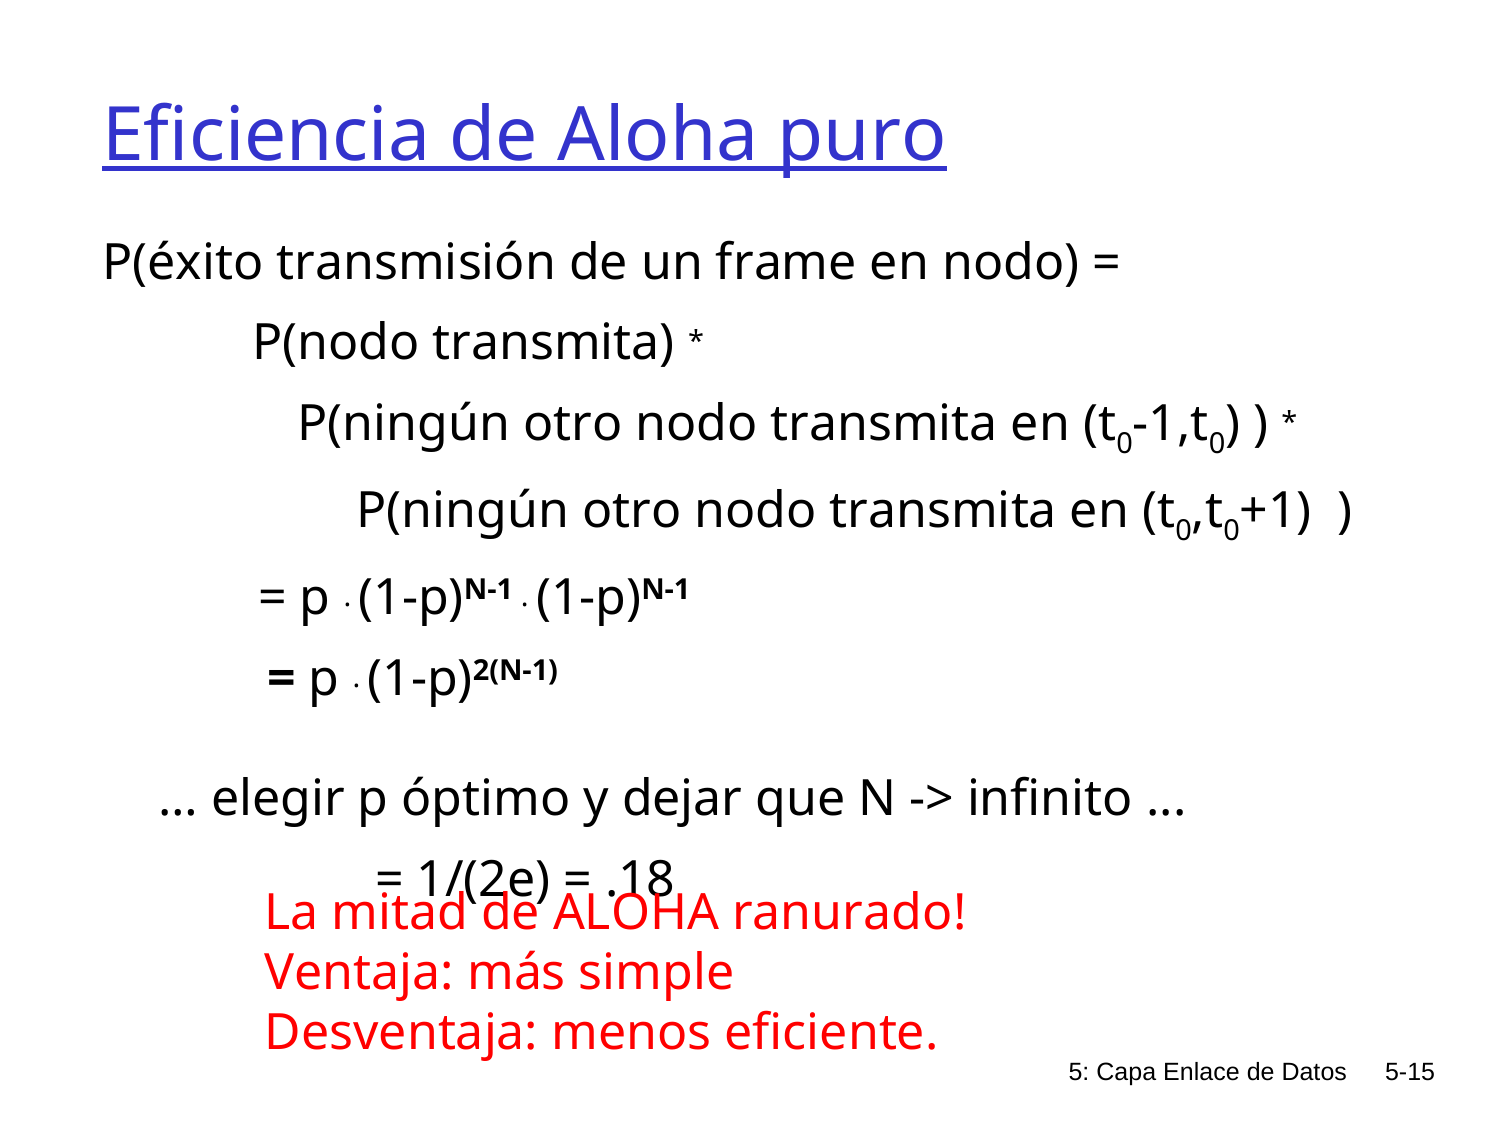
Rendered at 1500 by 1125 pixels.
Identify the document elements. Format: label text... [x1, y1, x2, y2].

title Eficiencia de Aloha puro [87, 37, 1363, 217]
list P(éxito transmisión de un frame en nodo) = P(nodo transmita) * P(ningún otro nodo transmita en (t0-1,t0) ) * P(ningún otro nodo transmita en (t0,t0+1) ) = p . (1-p)N-1 . (1-p)N-1 = p . (1-p)2(N-1) … elegir p óptimo y dejar que N -> infinito ... = 1/(2e) = .18 [87, 217, 1444, 981]
text_box La mitad de ALOHA ranurado! Ventaja: más simple Desventaja: menos eficiente. [249, 872, 982, 1068]
